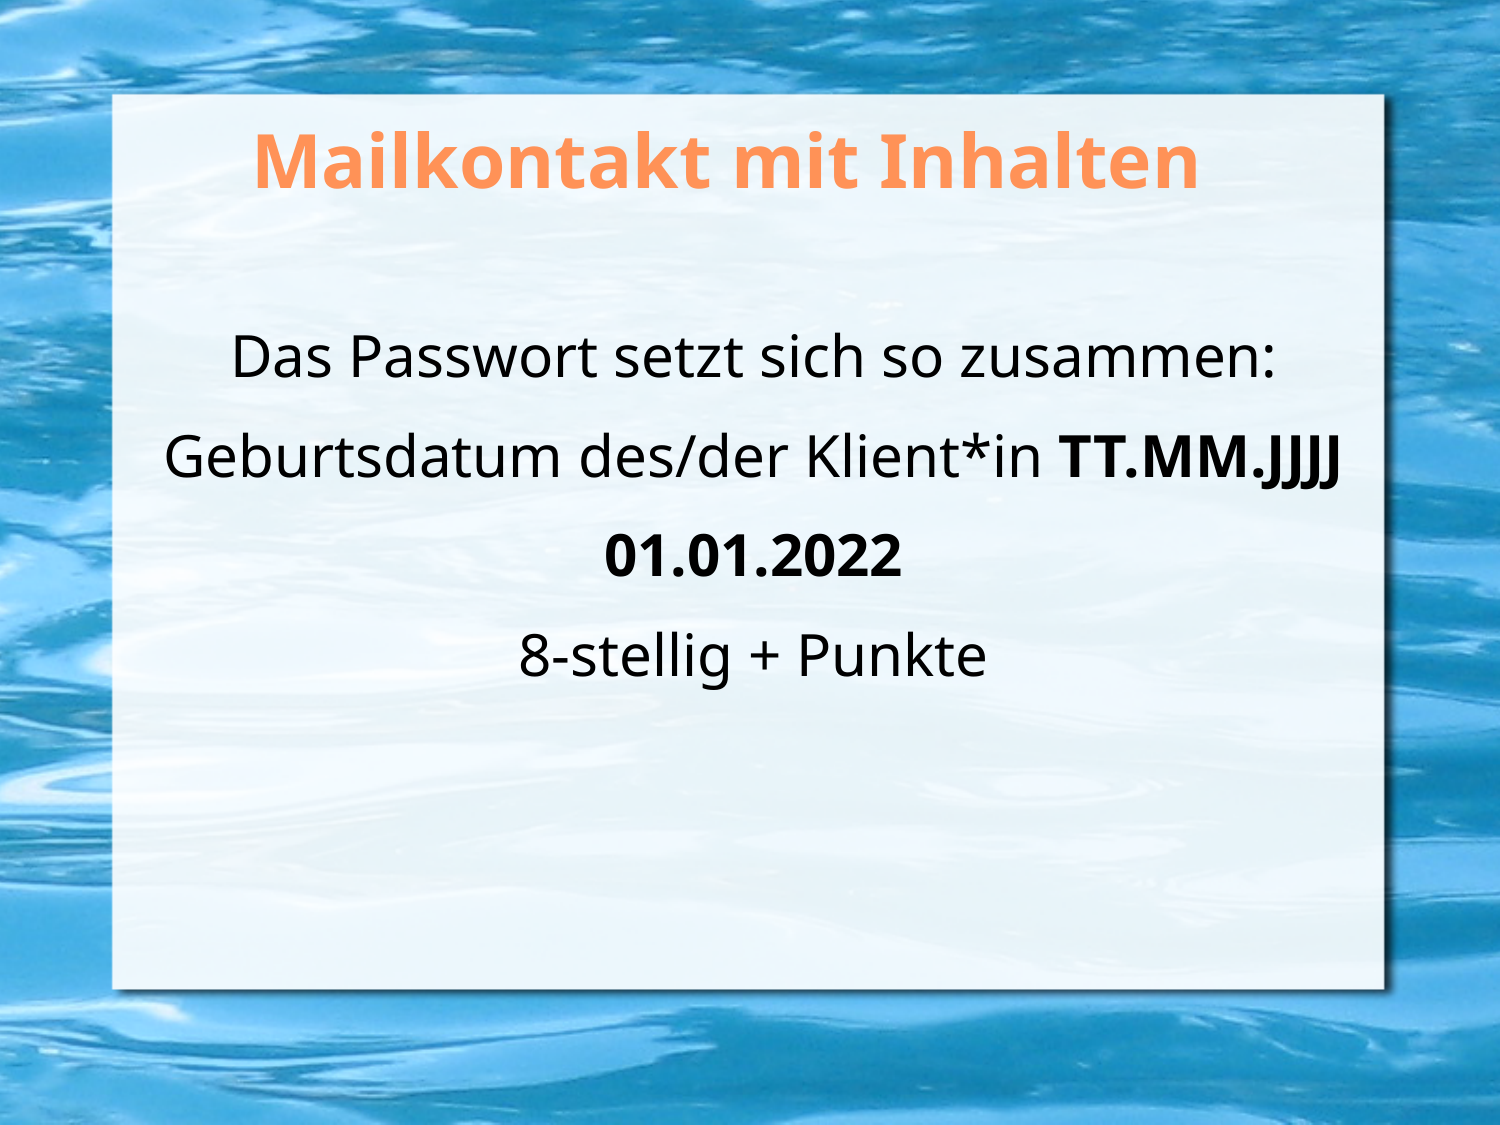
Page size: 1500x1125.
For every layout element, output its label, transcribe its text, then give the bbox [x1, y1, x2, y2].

title Mailkontakt mit Inhalten [236, 106, 1500, 225]
list Das Passwort setzt sich so zusammen: Geburtsdatum des/der Klient*in TT.MM.JJJJ 01.01.2022 8-stellig + Punkte [82, 212, 1425, 774]
picture [0, 0, 1500, 1125]
